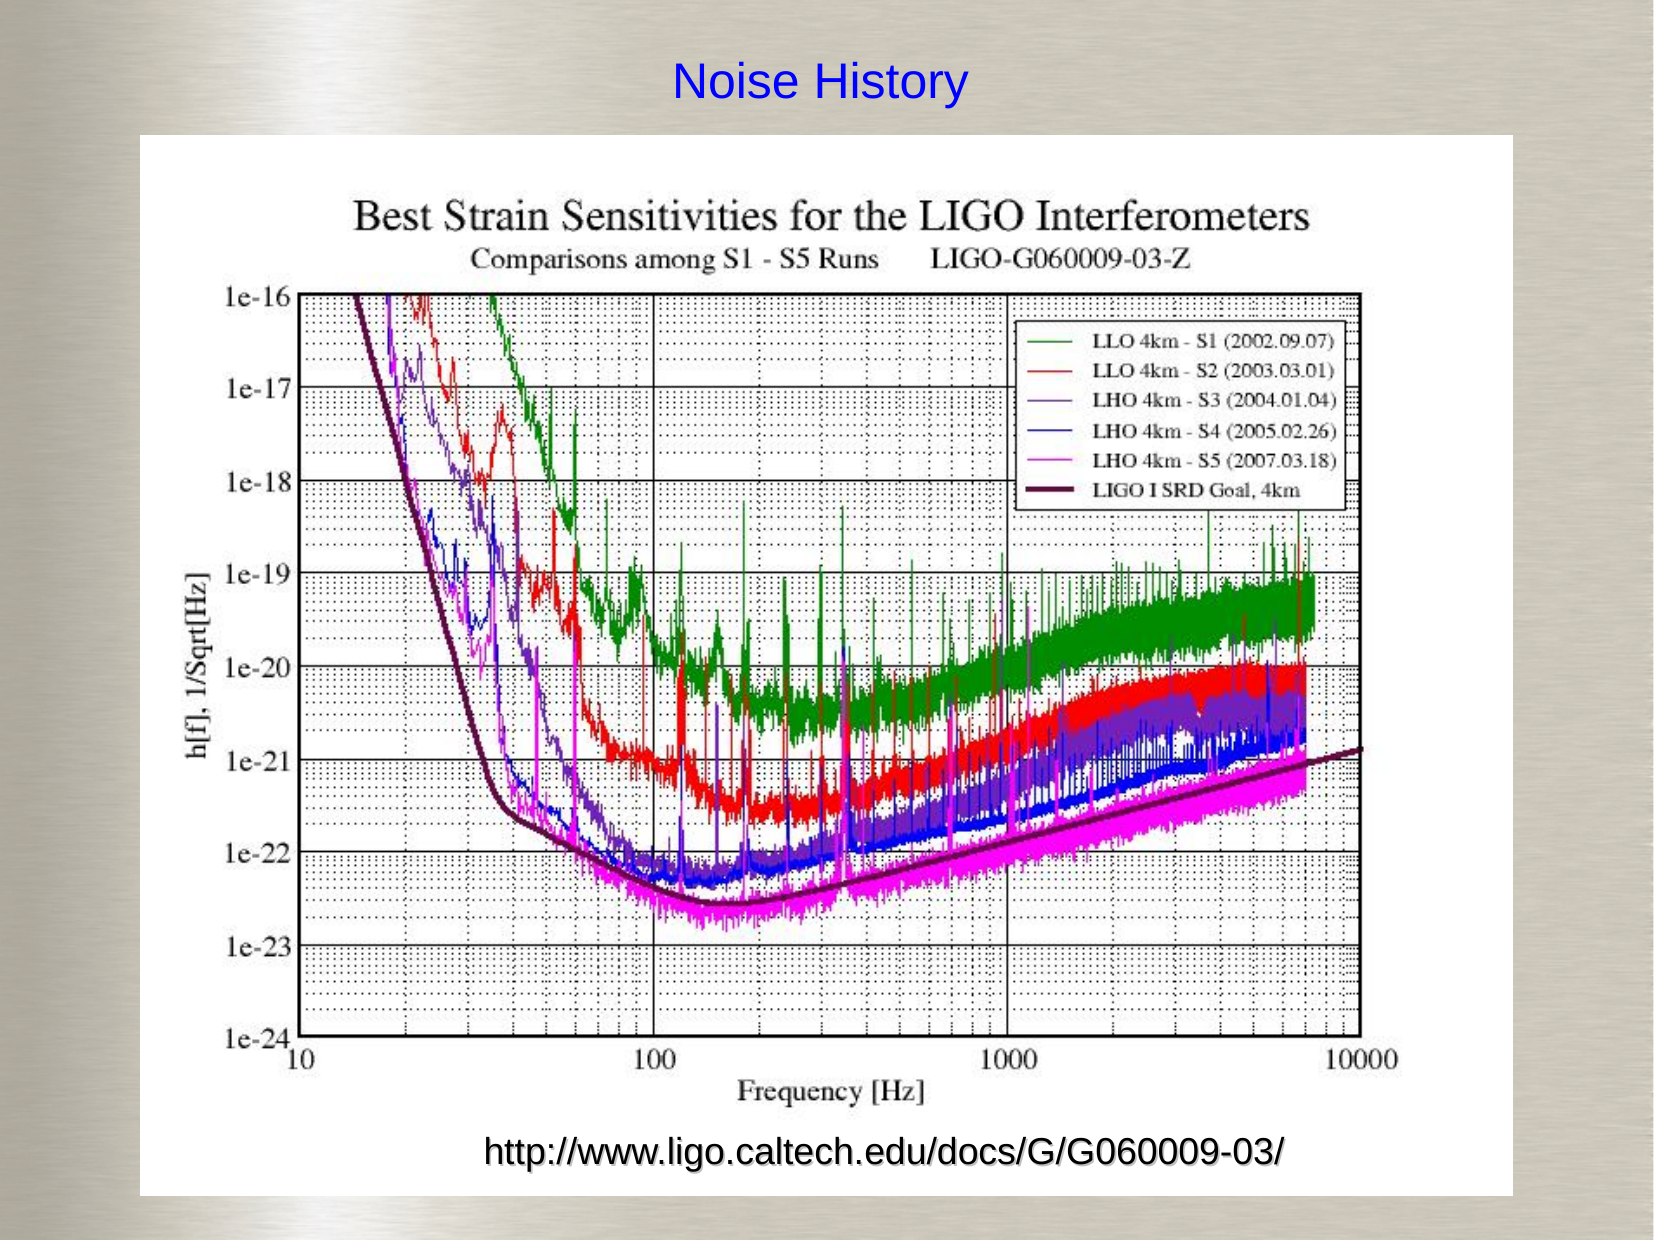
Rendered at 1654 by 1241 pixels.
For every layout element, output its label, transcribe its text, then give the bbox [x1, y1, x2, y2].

text_box Noise History [657, 45, 979, 117]
picture [0, 0, 1654, 1240]
text_box http://www.ligo.caltech.edu/docs/G/G060009-03/ [468, 1123, 1303, 1180]
